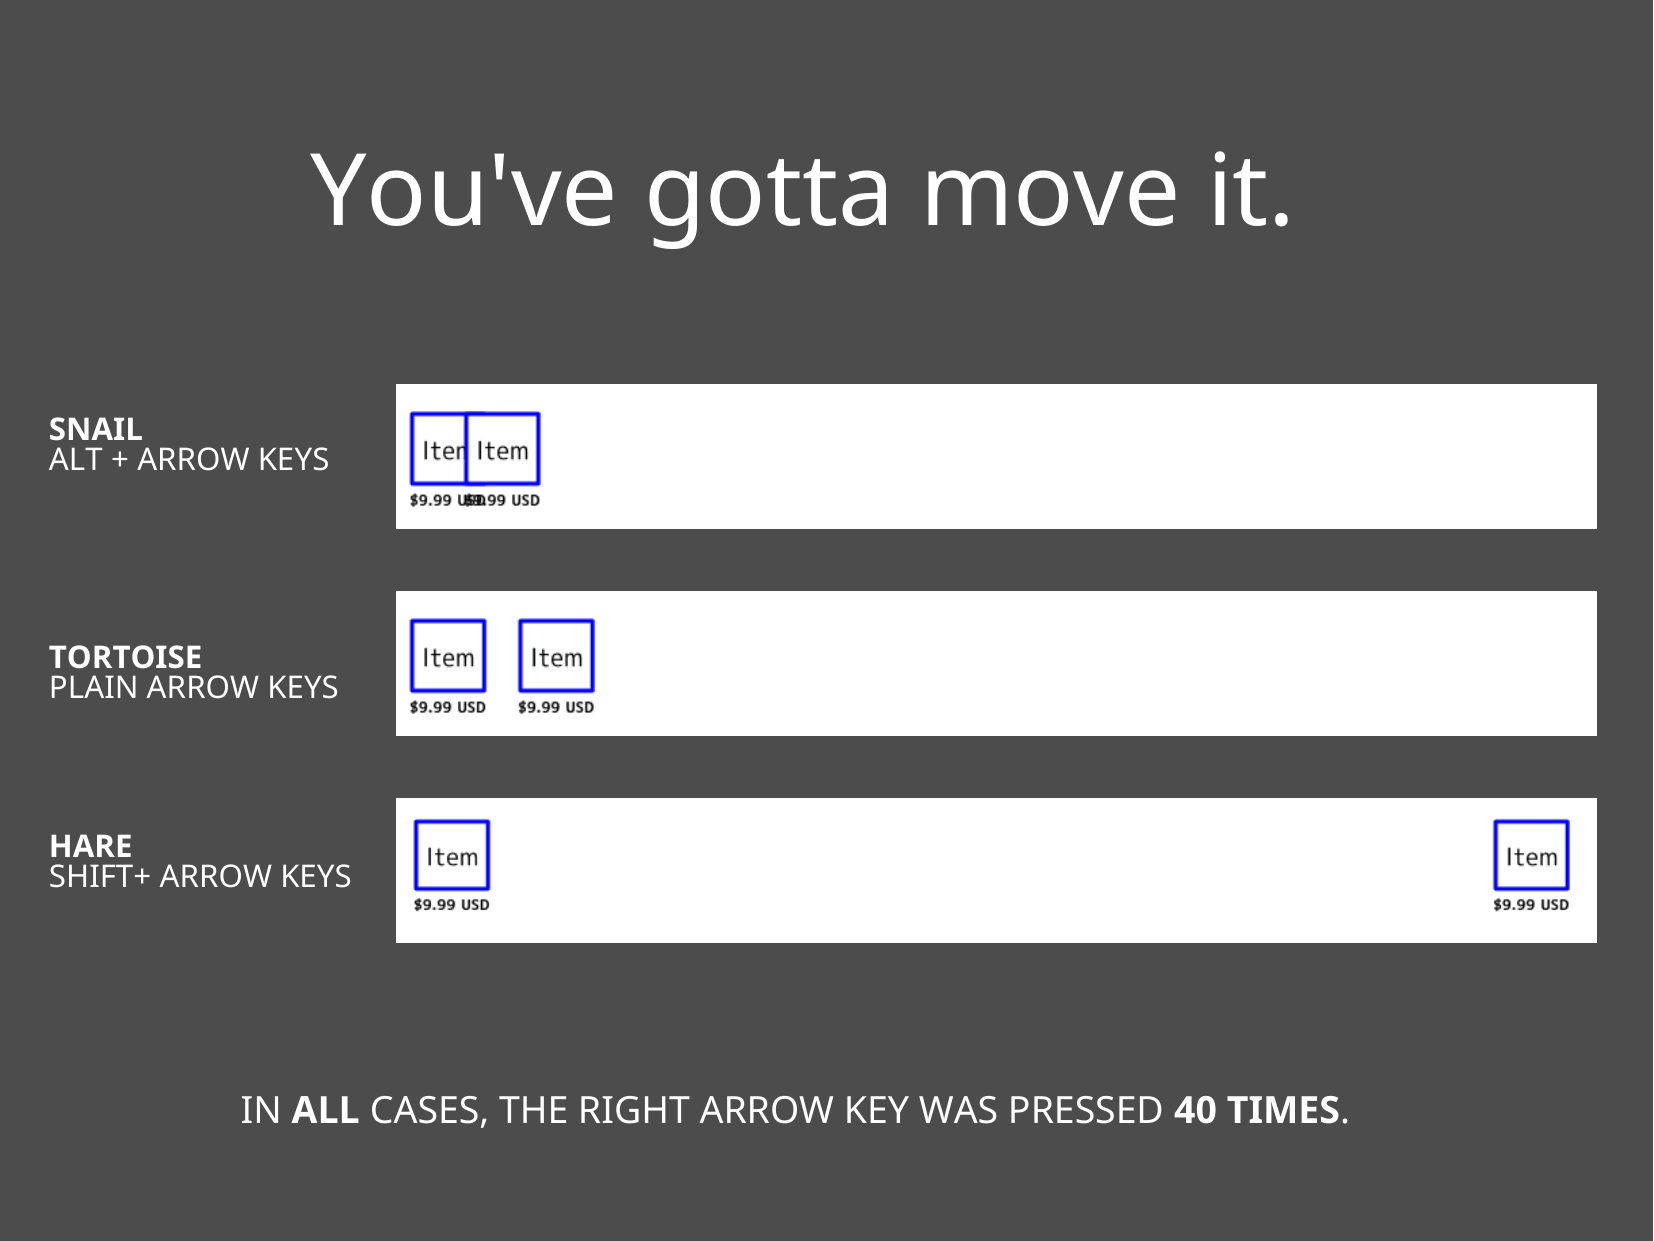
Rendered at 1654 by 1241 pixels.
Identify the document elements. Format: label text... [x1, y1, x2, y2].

title HARE SHIFT+ ARROW KEYS [49, 818, 500, 910]
picture [396, 798, 1597, 943]
title IN ALL CASES, THE RIGHT ARROW KEY WAS PRESSED 40 TIMES. [82, 1067, 1508, 1159]
picture [396, 591, 1597, 736]
title TORTOISE PLAIN ARROW KEYS [48, 629, 500, 721]
picture [396, 384, 1597, 530]
title SNAIL ALT + ARROW KEYS [48, 405, 500, 531]
title You've gotta move it. [53, 65, 1554, 328]
